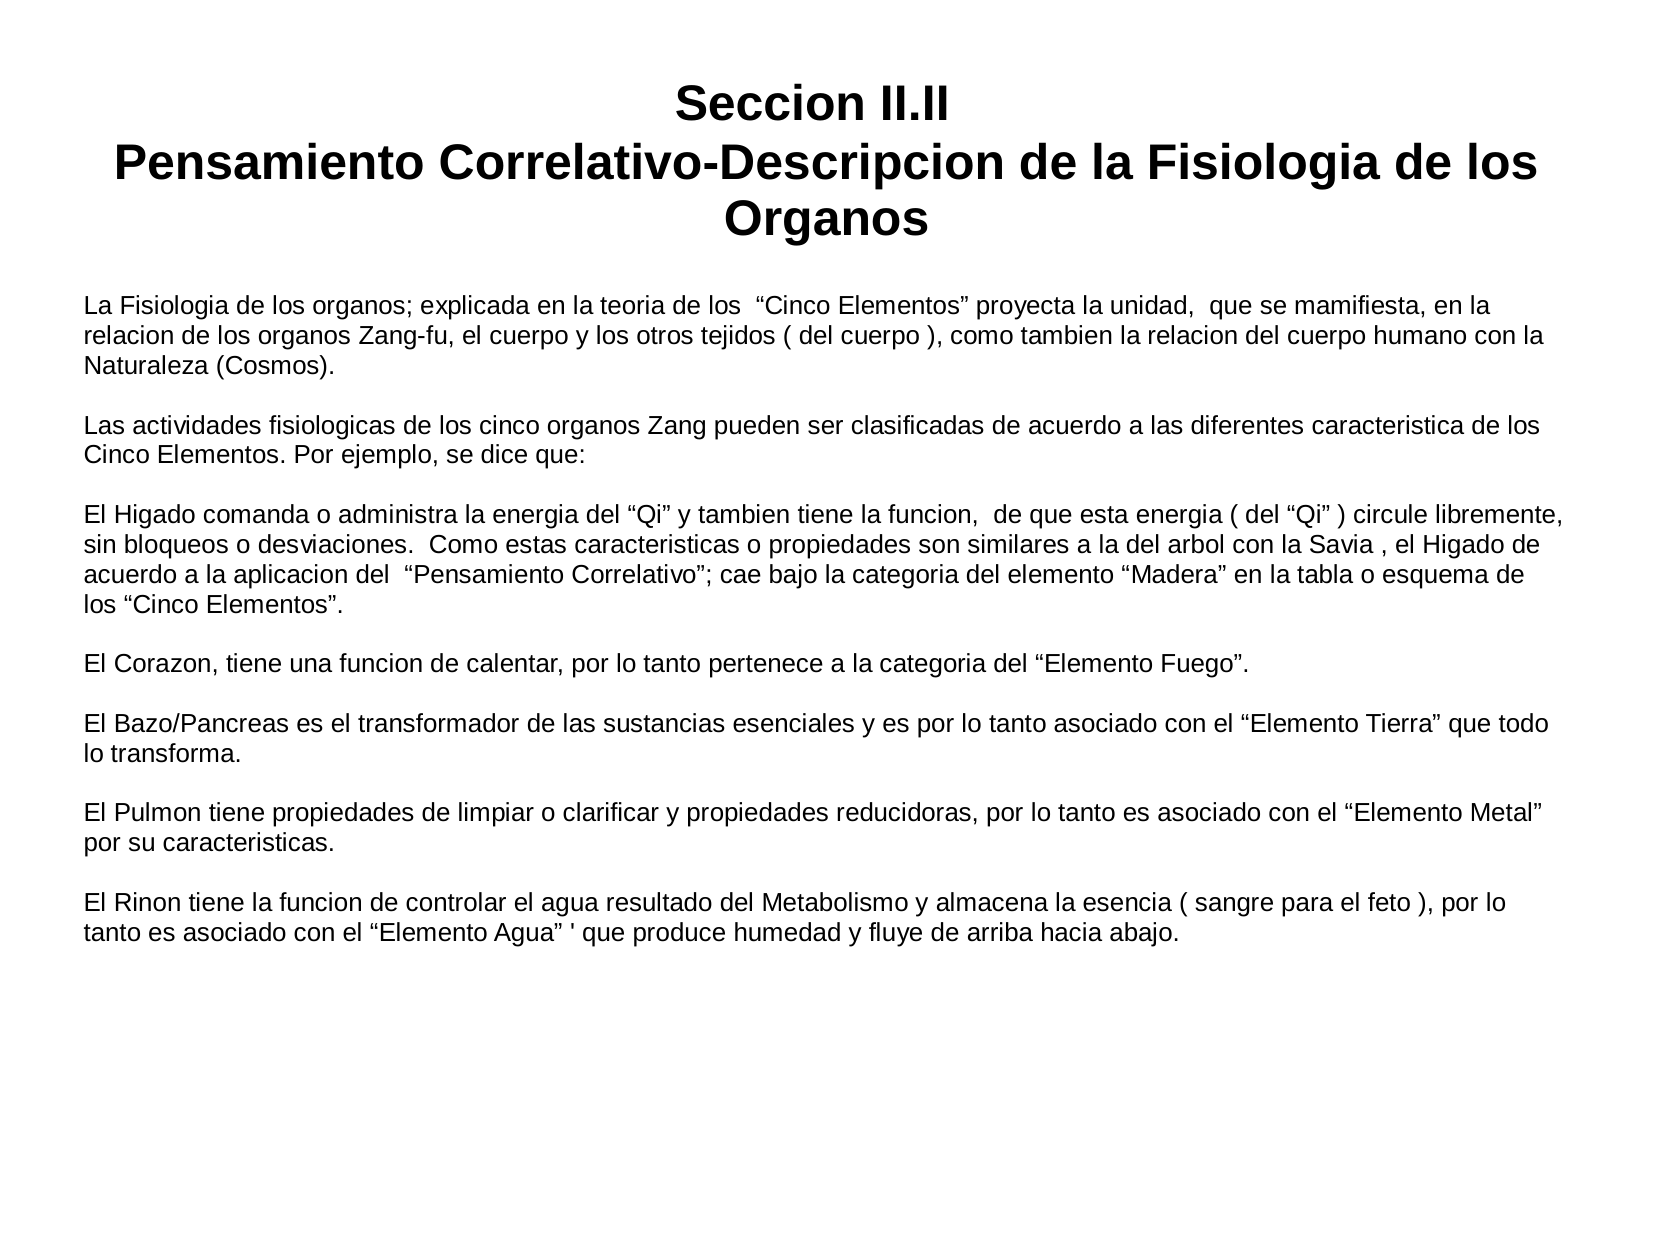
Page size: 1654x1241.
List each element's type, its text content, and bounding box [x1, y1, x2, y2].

chart [82, 290, 1565, 1106]
title Seccion II.II Pensamiento Correlativo-Descripcion de la Fisiologia de los Organos [82, 49, 1571, 257]
